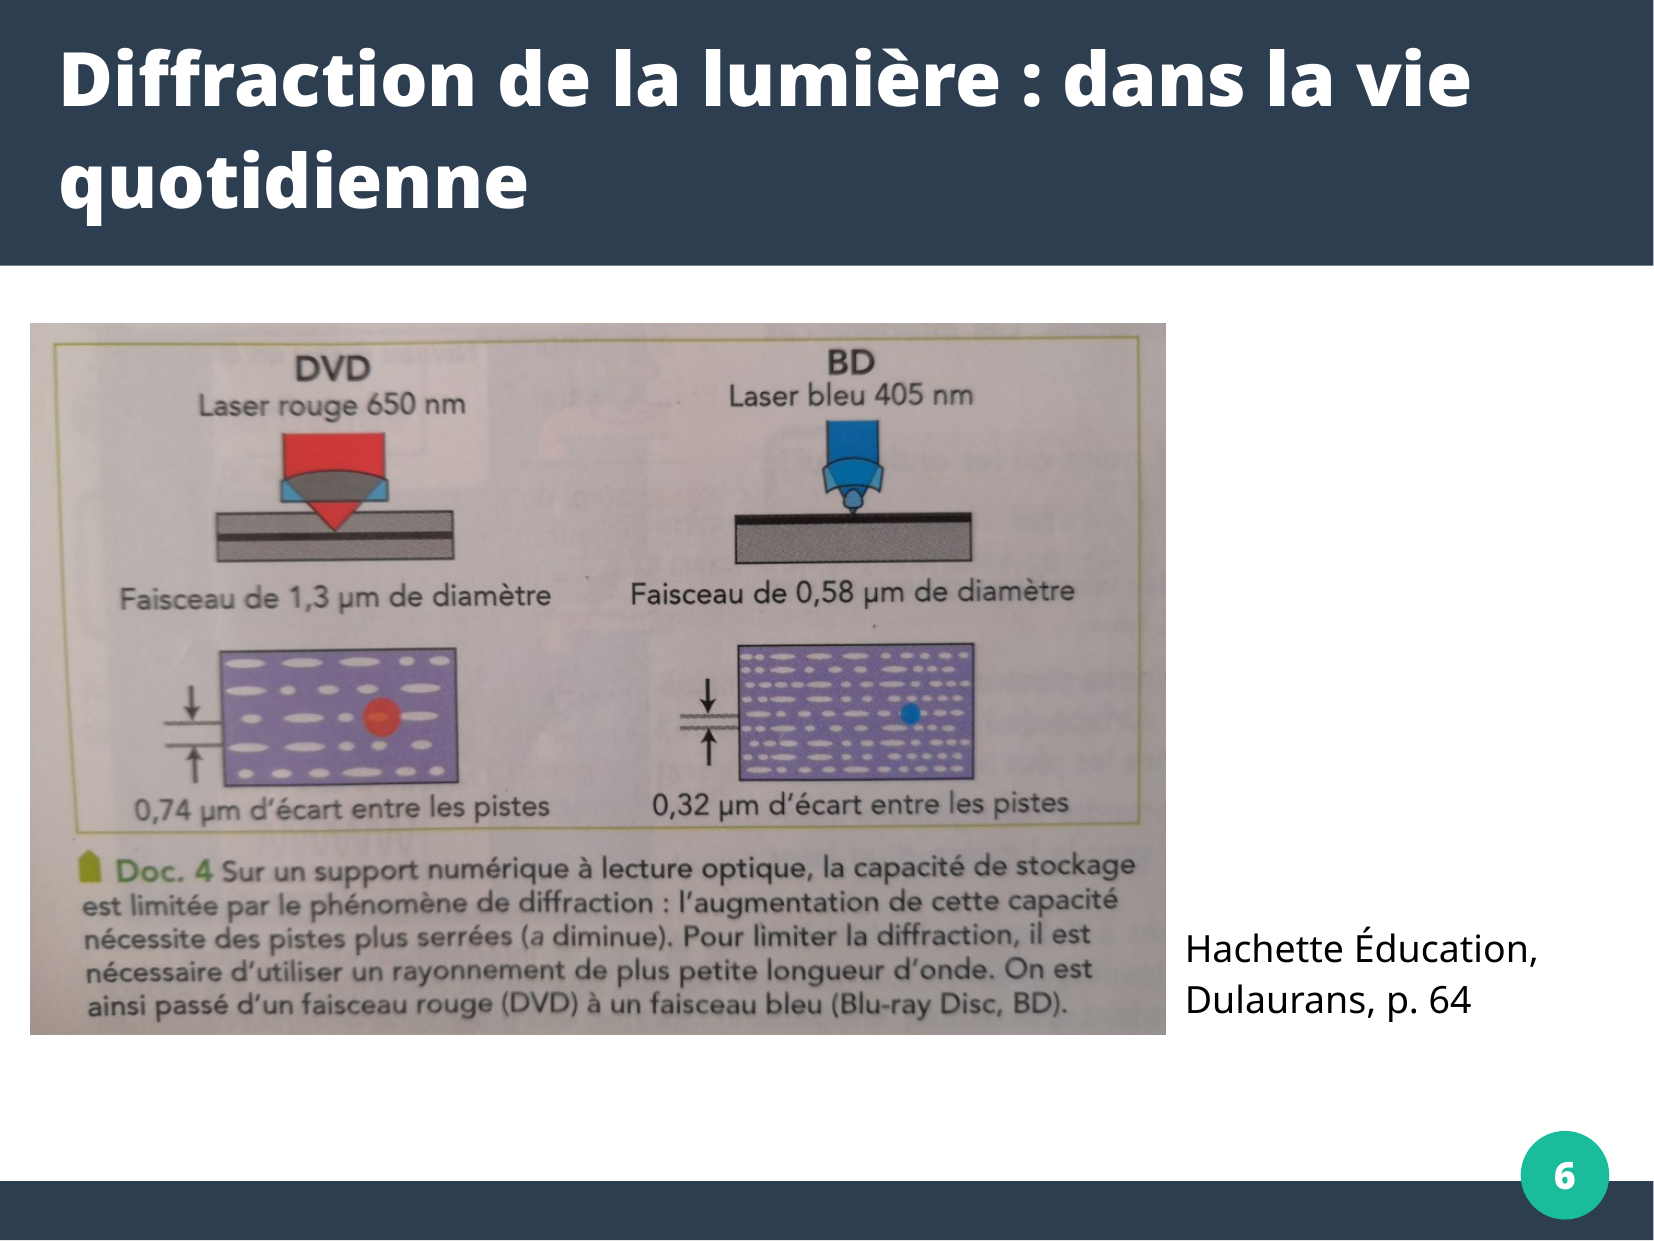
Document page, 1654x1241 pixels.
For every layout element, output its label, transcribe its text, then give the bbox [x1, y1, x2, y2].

title Diffraction de la lumière : dans la vie quotidienne [59, 49, 1595, 207]
picture [30, 323, 1166, 1036]
text_box Hachette Éducation, Dulaurans, p. 64 [1170, 915, 1591, 1017]
